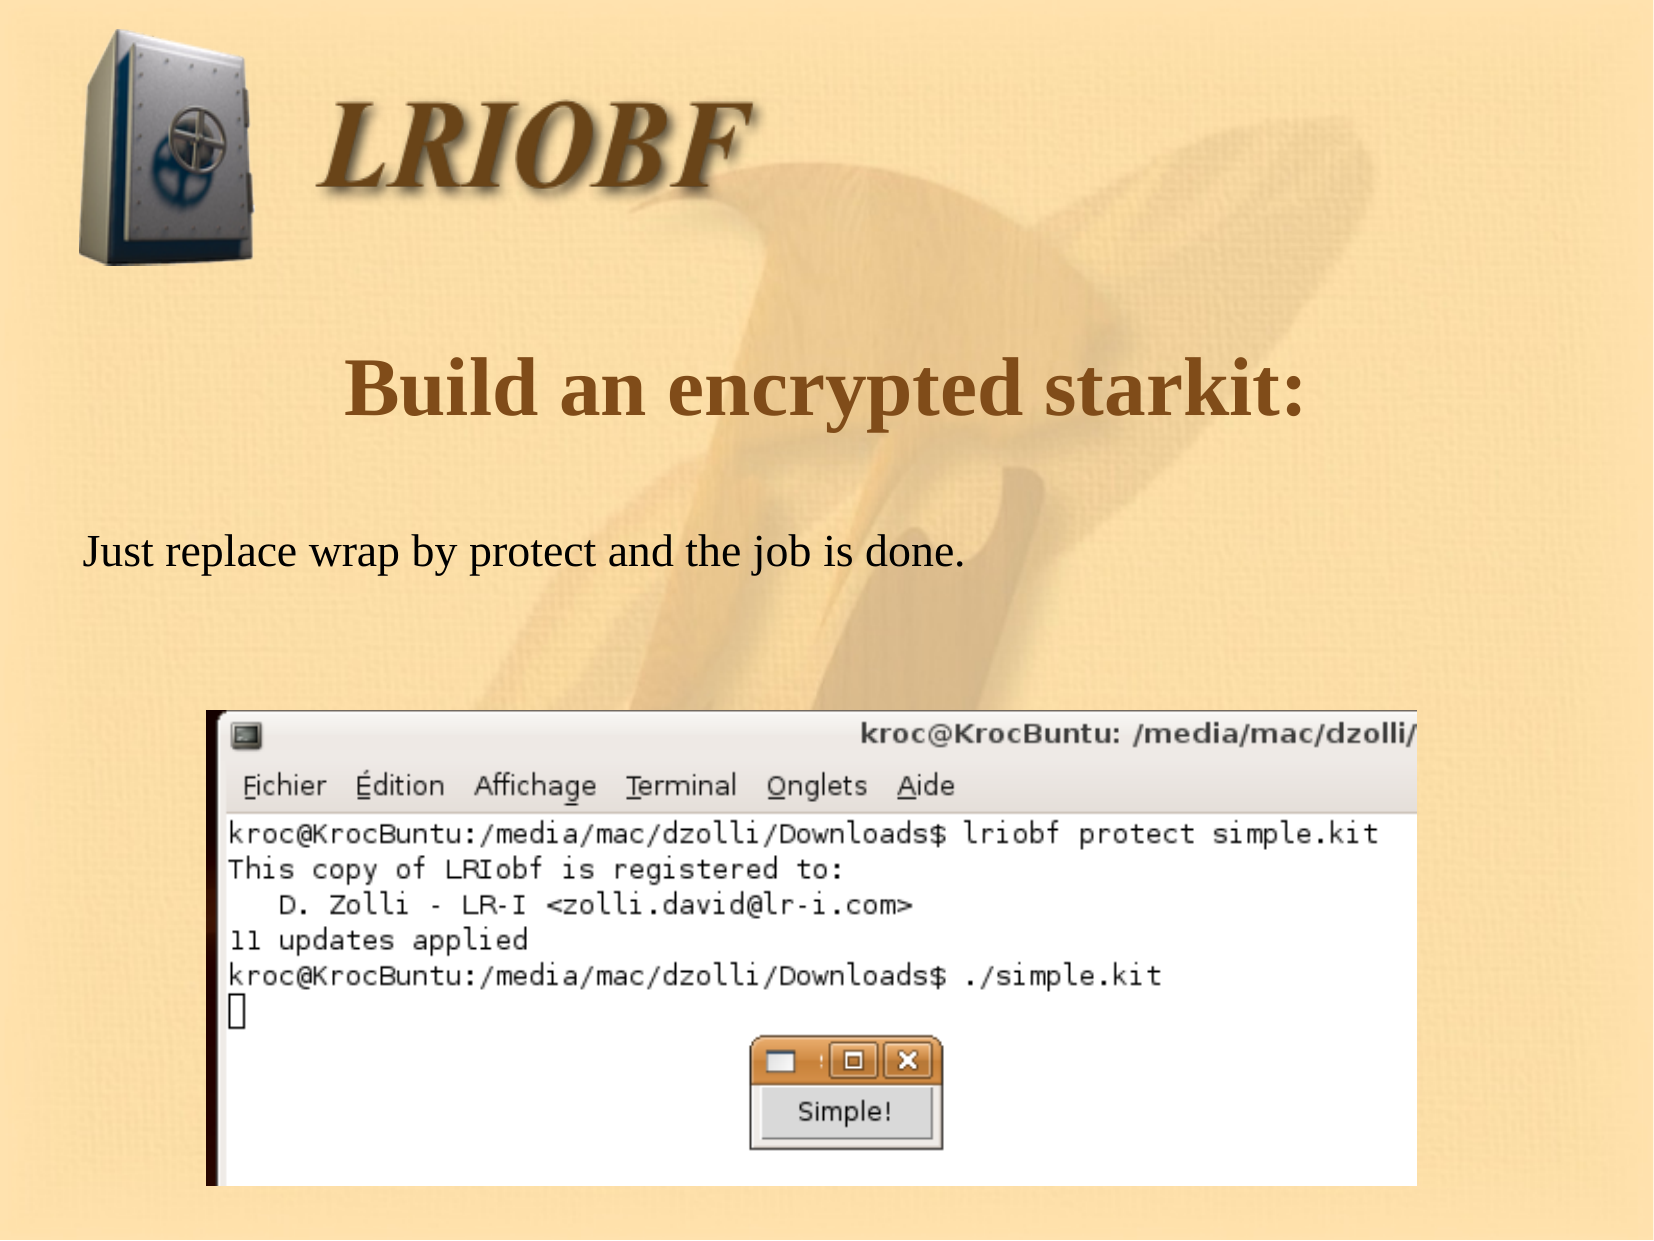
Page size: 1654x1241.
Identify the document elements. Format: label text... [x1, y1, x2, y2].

picture [0, 0, 1654, 1241]
subtitle Build an encrypted starkit: Just replace wrap by protect and the job is done. [82, 297, 1571, 621]
